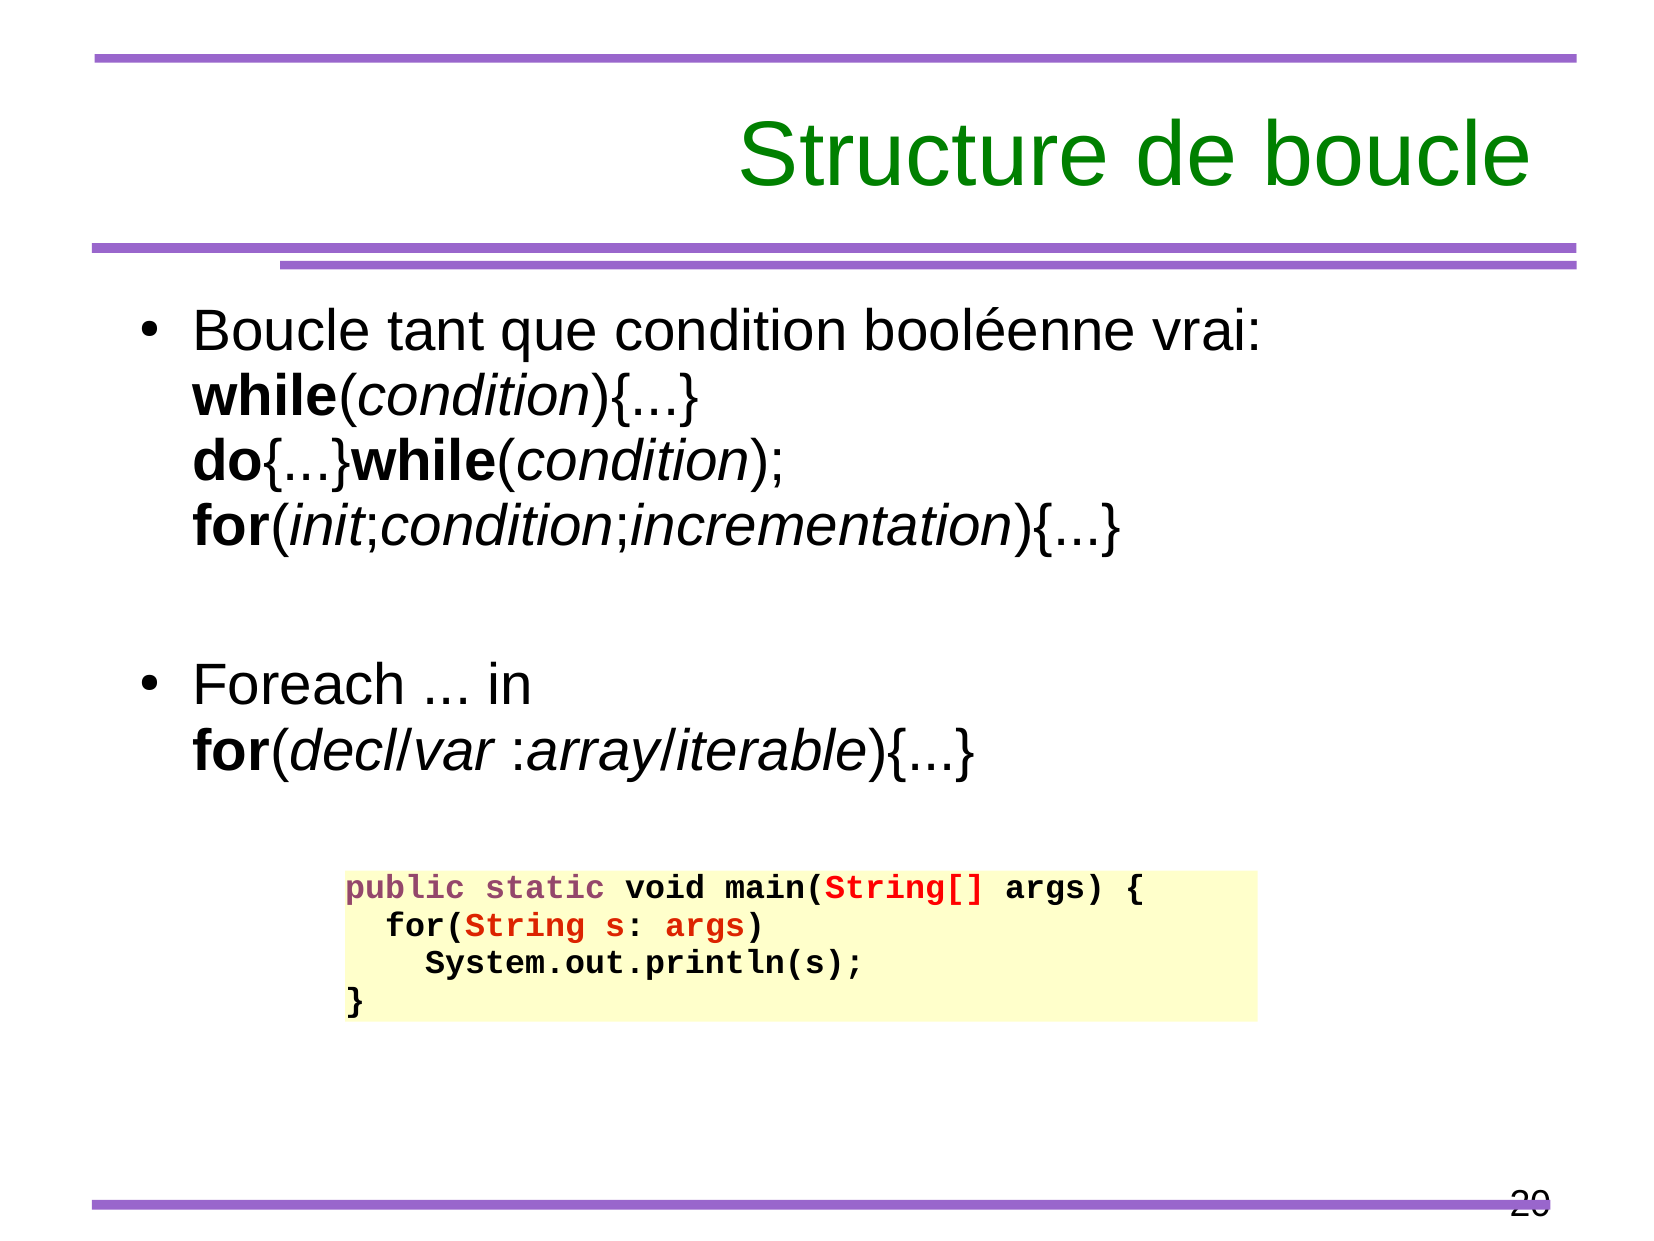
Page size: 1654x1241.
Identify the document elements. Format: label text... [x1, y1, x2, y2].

list Boucle tant que condition booléenne vrai: while(condition){...} do{...}while(condition); for(init;condition;incrementation){...} Foreach ... in for(decl/var :array/iterable){...} [121, 297, 1534, 1168]
text_box public static void main(String[] args) { for(String s: args) System.out.println(s); } [345, 870, 1258, 1022]
title Structure de boucle [121, 49, 1534, 257]
